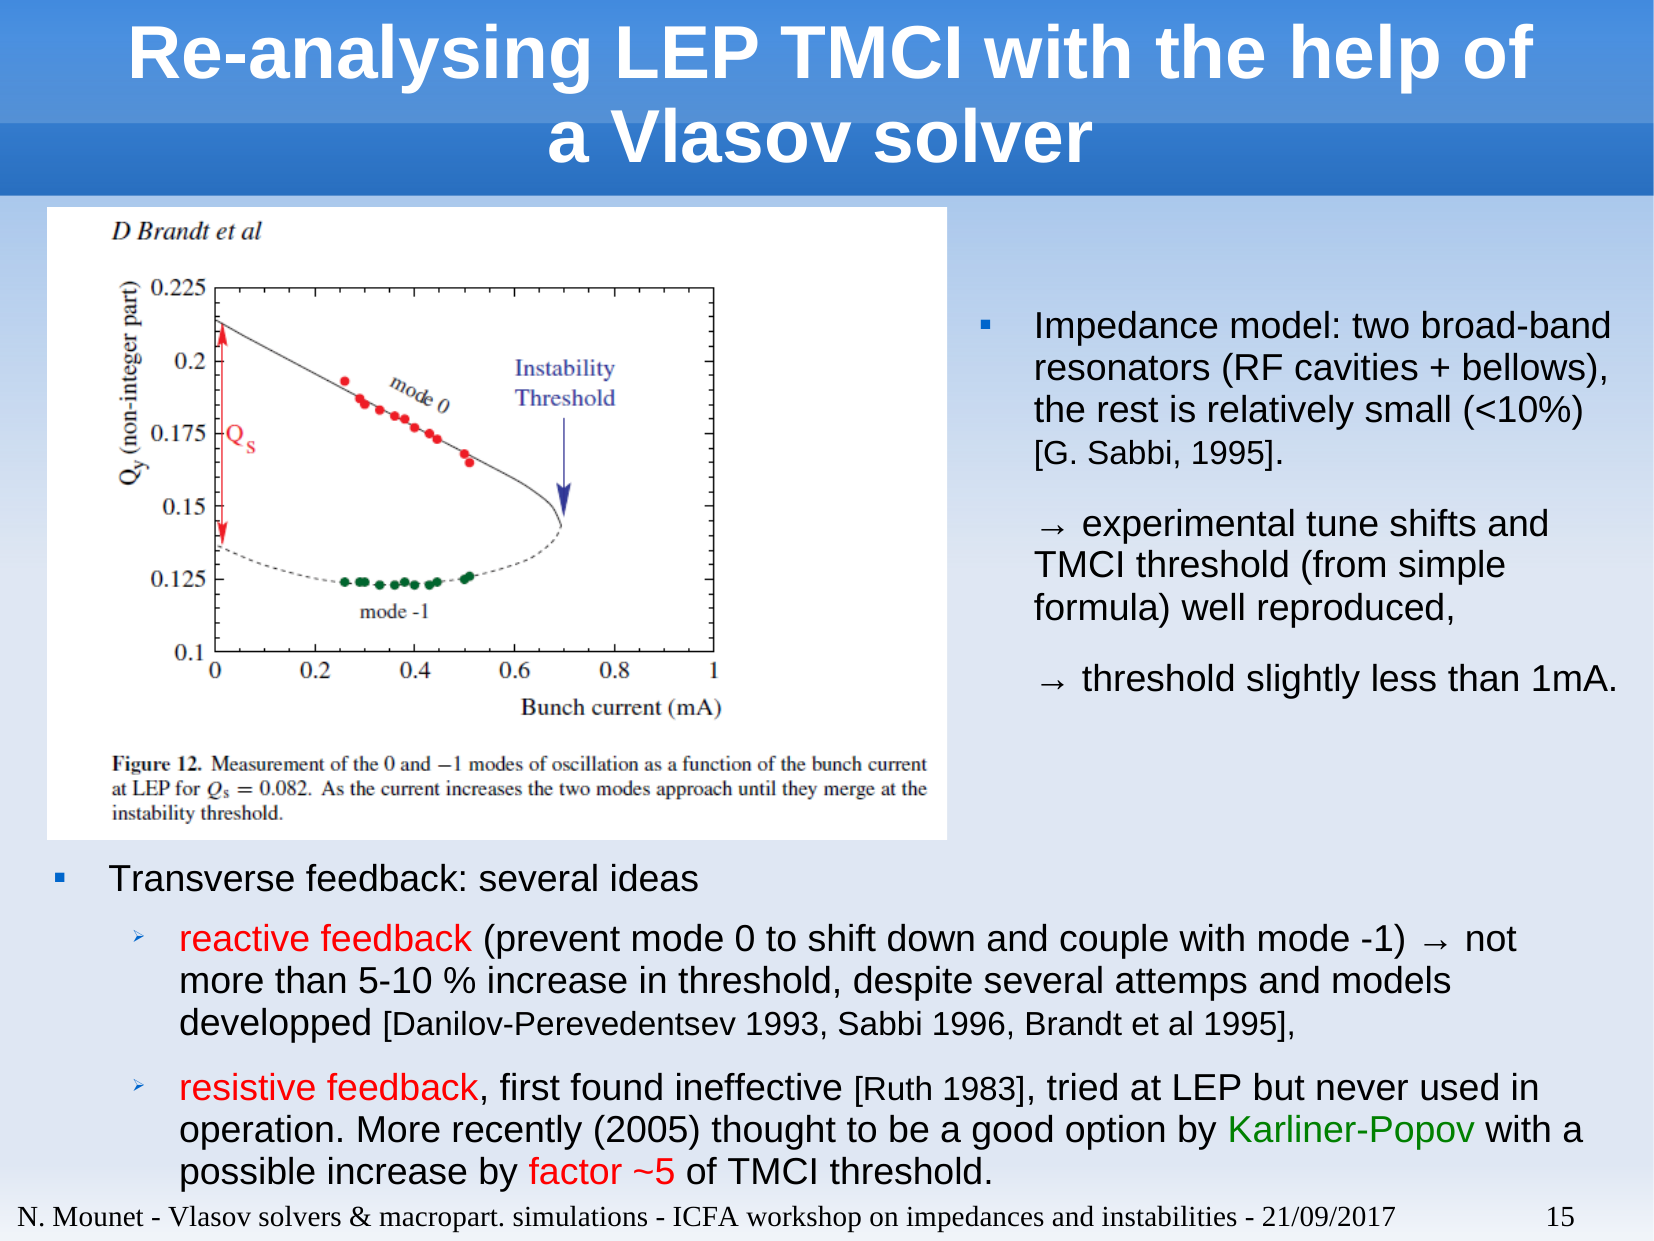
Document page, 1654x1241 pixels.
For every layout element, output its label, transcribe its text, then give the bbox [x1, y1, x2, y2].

title Re-analysing LEP TMCI with the help of a Vlasov solver [76, 1, 1565, 188]
picture [0, 0, 1654, 1241]
list Impedance model: two broad-band resonators (RF cavities + bellows), the rest is relatively small (<10%) [G. Sabbi, 1995]. → experimental tune shifts and TMCI threshold (from simple formula) well reproduced, → threshold slightly less than 1mA. [963, 232, 1630, 1241]
list Transverse feedback: several ideas reactive feedback (prevent mode 0 to shift down and couple with mode -1) → not more than 5-10 % increase in threshold, despite several attemps and models developped [Danilov-Perevedentsev 1993, Sabbi 1996, Brandt et al 1995], resistive feedback, first found ineffective [Ruth 1983], tried at LEP but never used in operation. More recently (2005) thought to be a good option by Karliner-Popov with a possible increase by factor ~5 of TMCI threshold. [37, 781, 963, 1241]
